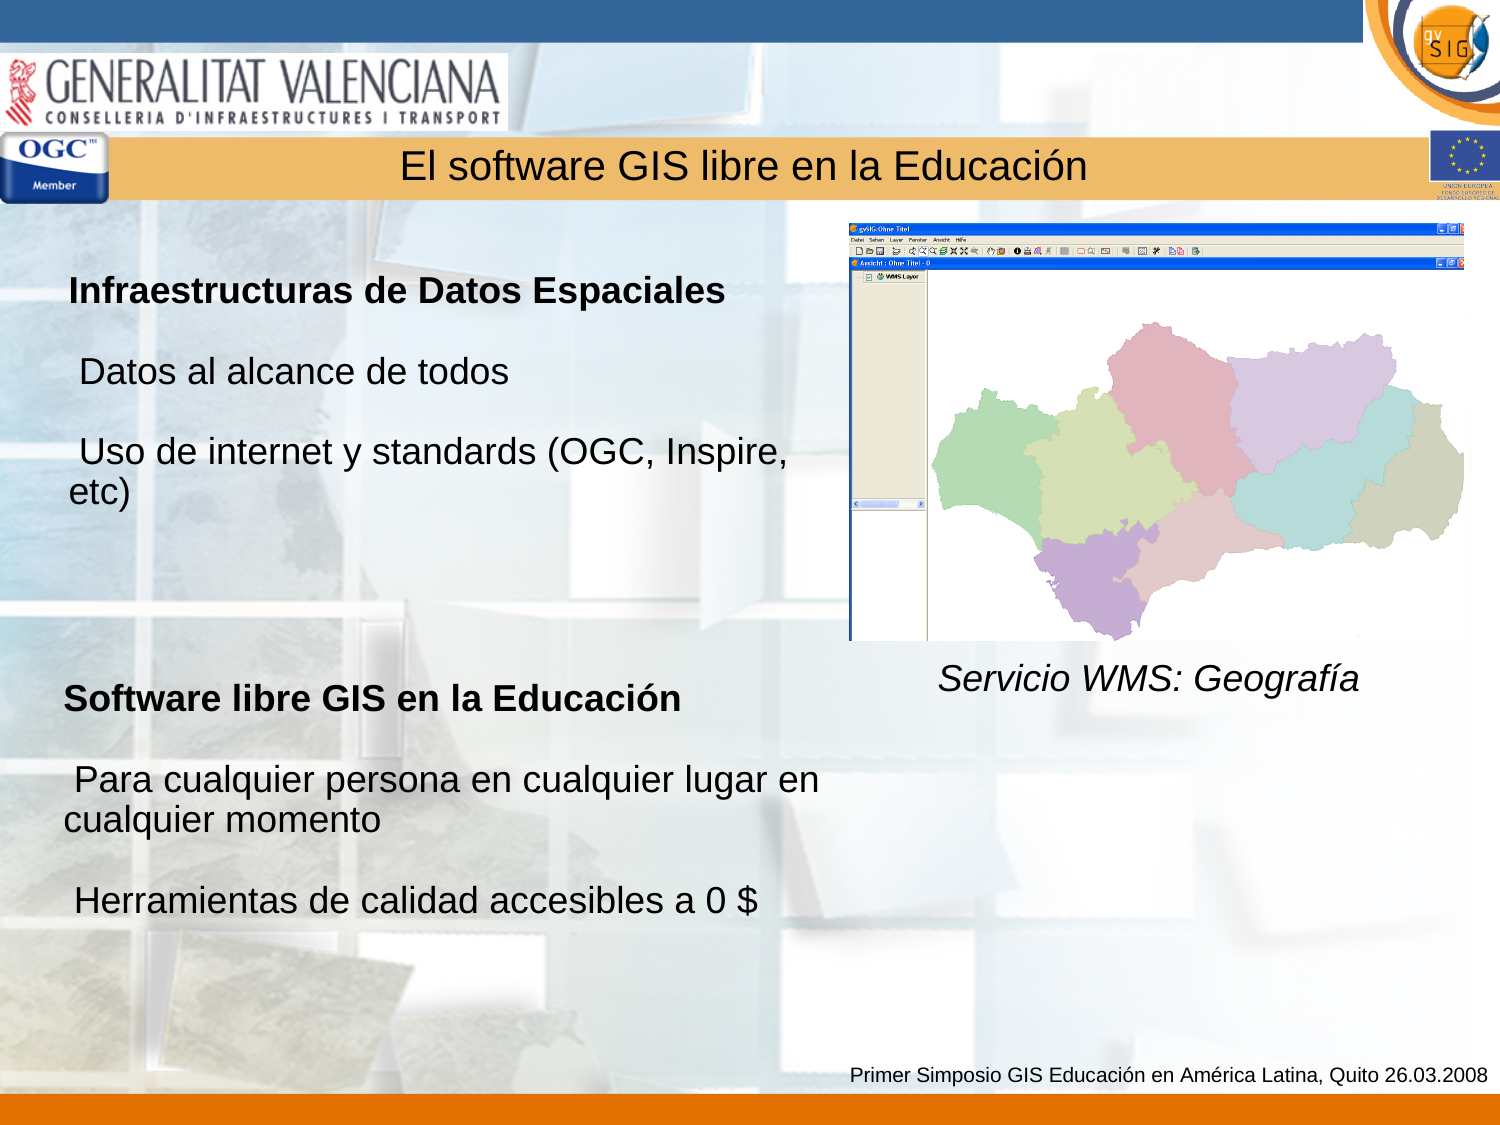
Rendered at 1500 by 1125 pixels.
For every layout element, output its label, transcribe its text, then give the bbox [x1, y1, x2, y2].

picture [849, 223, 1464, 641]
text_box Servicio WMS: Geografía [937, 659, 1435, 702]
picture [0, 53, 508, 131]
picture [1363, 0, 1500, 127]
text_box El software GIS libre en la Educación [399, 144, 1207, 192]
text_box Software libre GIS en la Educación Para cualquier persona en cualquier lugar en cualquier momento Herramientas de calidad accesibles a 0 $ [63, 679, 838, 927]
picture [1429, 129, 1500, 200]
text_box Infraestructuras de Datos Espaciales Datos al alcance de todos Uso de internet y standards (OGC, Inspire, etc) [68, 271, 840, 519]
picture [0, 132, 109, 204]
